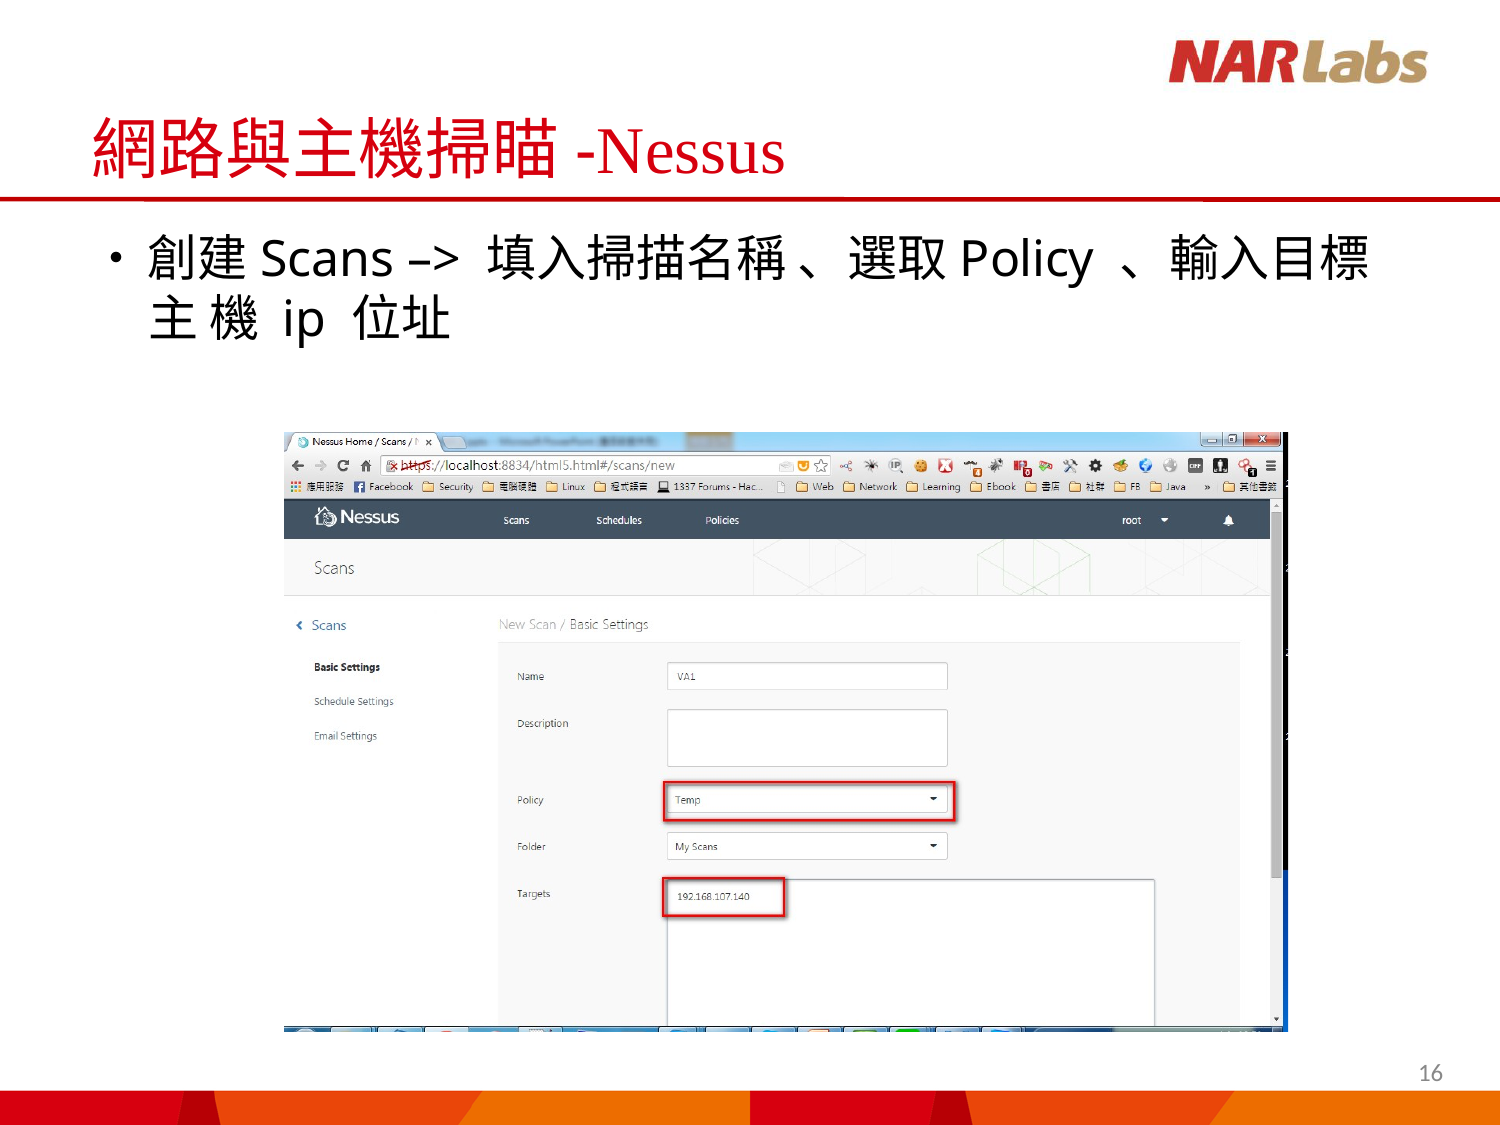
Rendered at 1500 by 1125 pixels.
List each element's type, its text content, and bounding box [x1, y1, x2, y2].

text_box [284, 433, 1288, 1031]
title 網路與主機掃瞄-Nessus [89, 107, 1411, 189]
text_box • 創建Scans –> 填入掃描名稱 、選取Policy 、輸入目標主 機 ip 位址 [89, 226, 1386, 348]
text_box 11 [1414, 1056, 1448, 1090]
